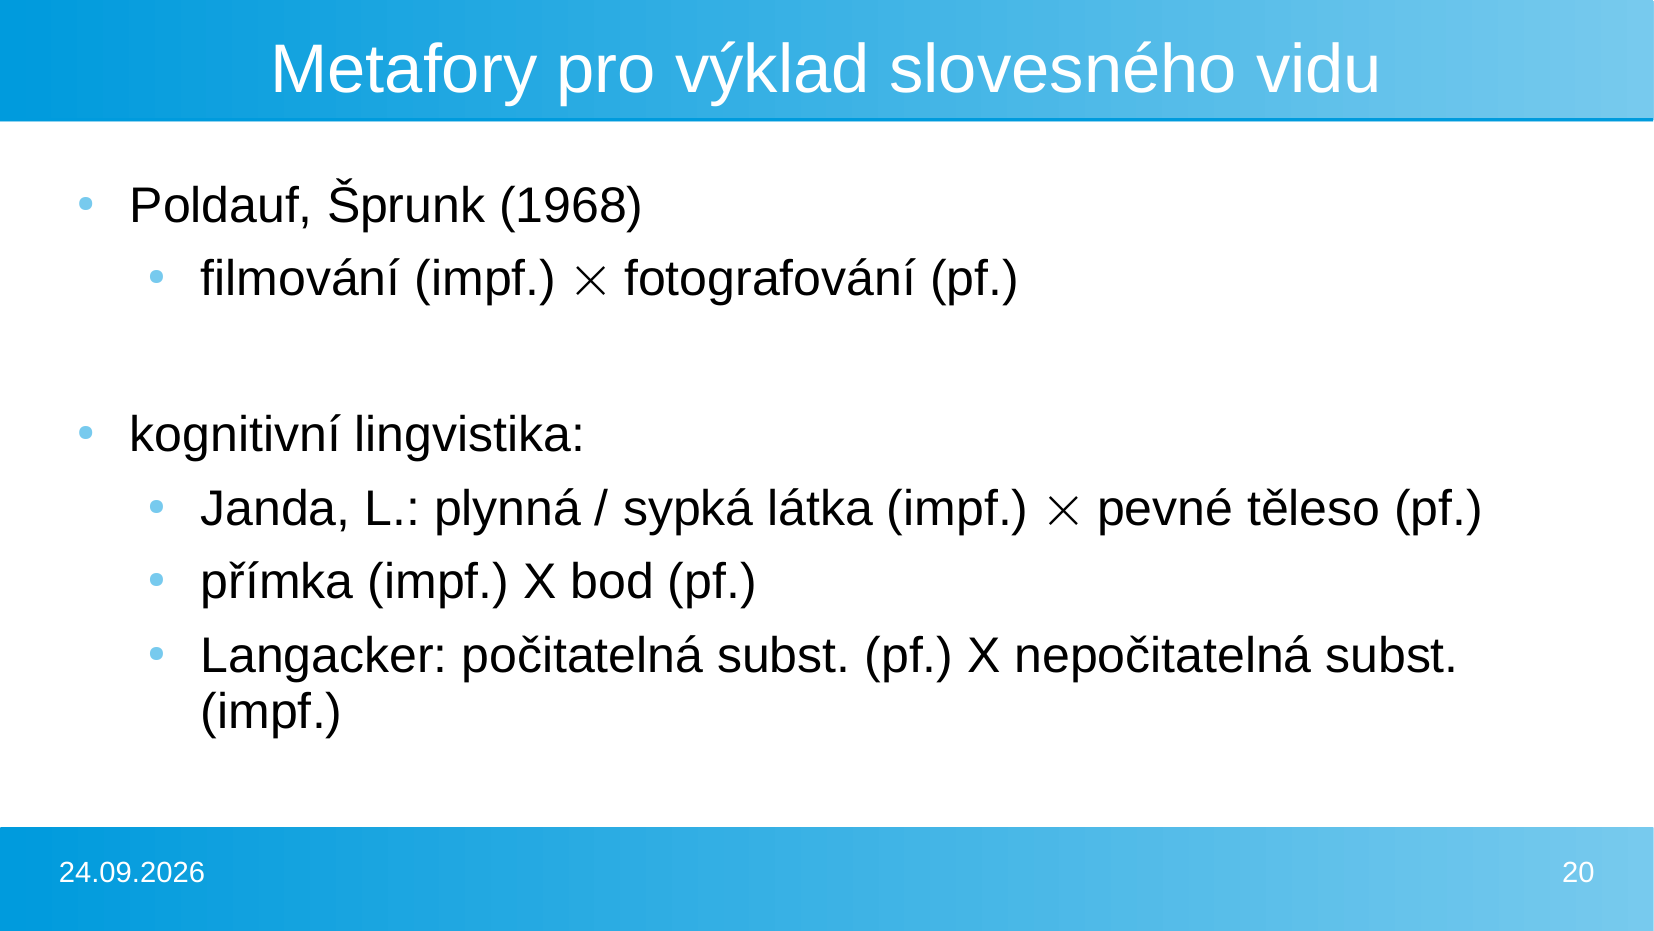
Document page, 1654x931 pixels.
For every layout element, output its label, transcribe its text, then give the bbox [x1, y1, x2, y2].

title Metafory pro výklad slovesného vidu [59, 29, 1595, 108]
list Poldauf, Šprunk (1968) filmování (impf.)  fotografování (pf.) kognitivní lingvistika: Janda, L.: plynná / sypká látka (impf.)  pevné těleso (pf.) přímka (impf.) X bod (pf.) Langacker: počitatelná subst. (pf.) X nepočitatelná subst. (impf.) [59, 177, 1595, 768]
